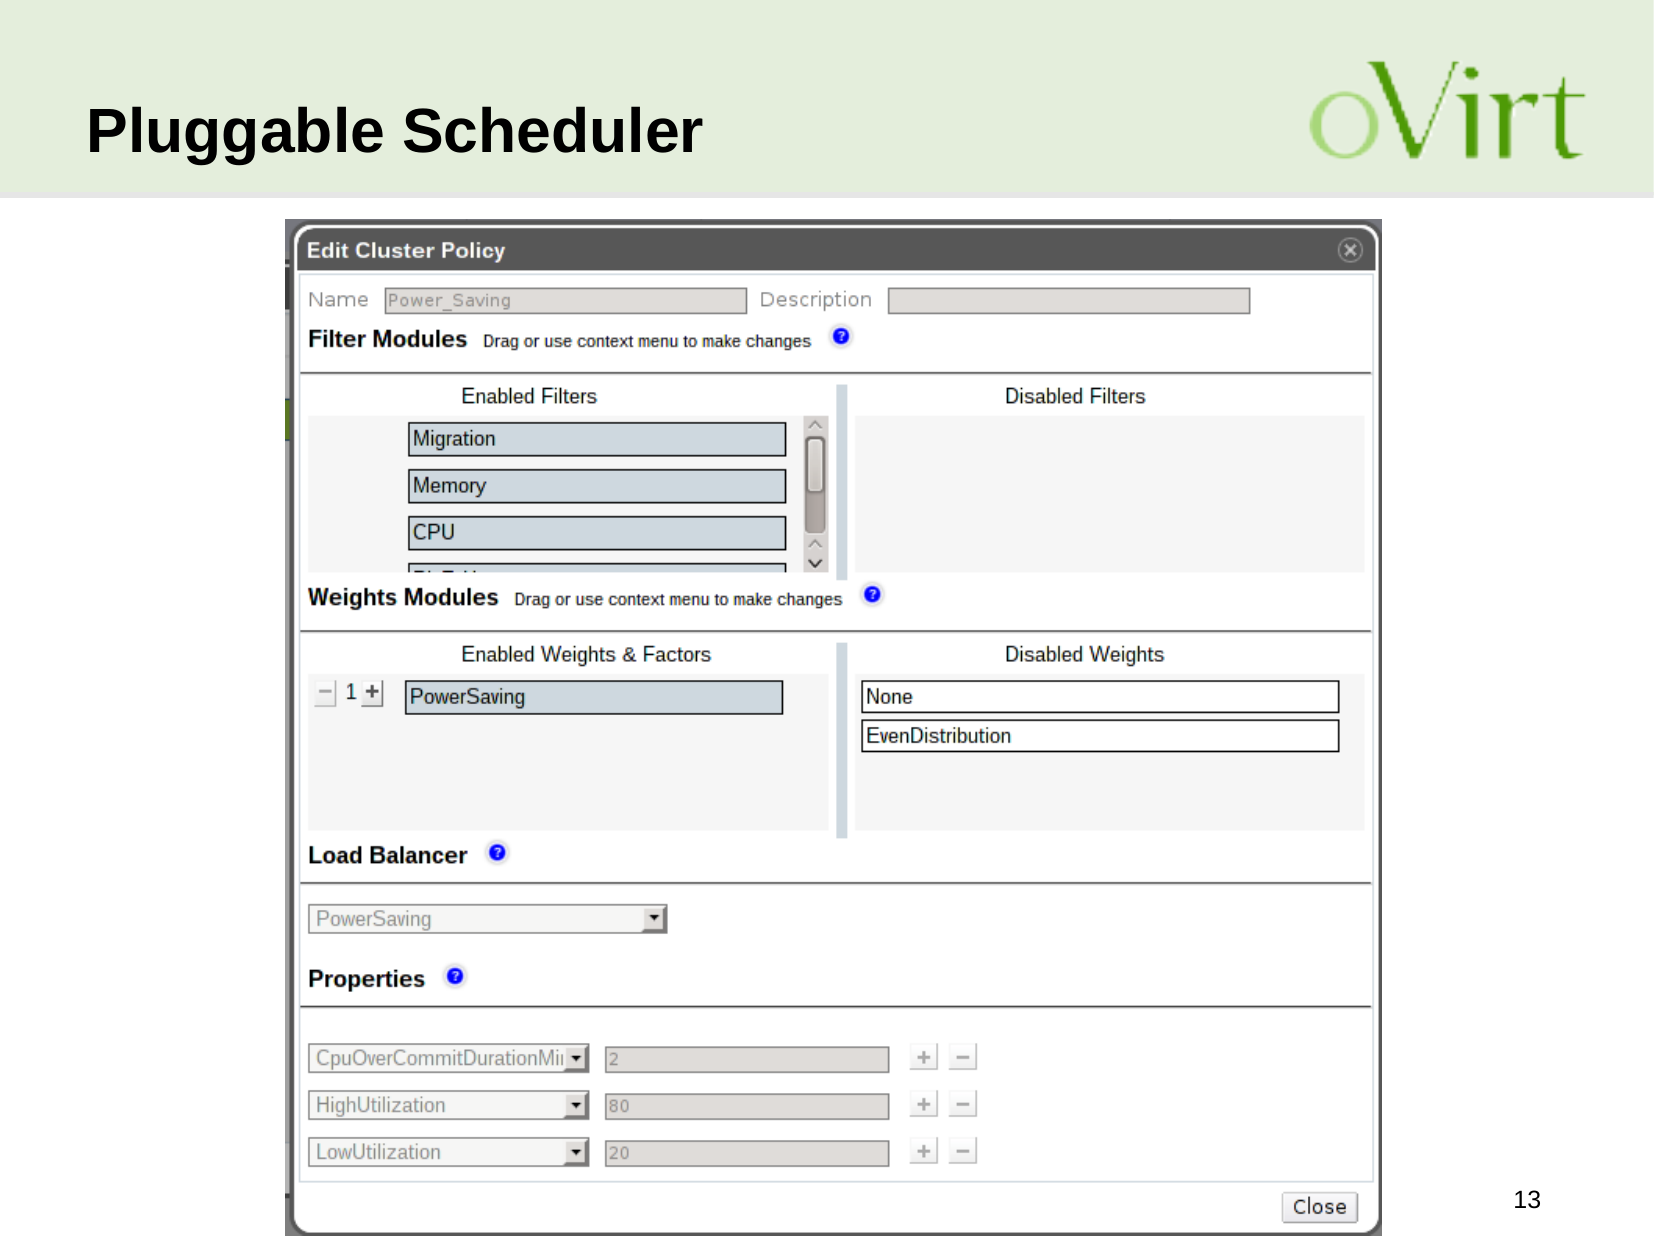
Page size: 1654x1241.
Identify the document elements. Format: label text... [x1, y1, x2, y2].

title Pluggable Scheduler [86, 36, 1307, 225]
picture [1307, 36, 1613, 180]
picture [285, 219, 1382, 1236]
